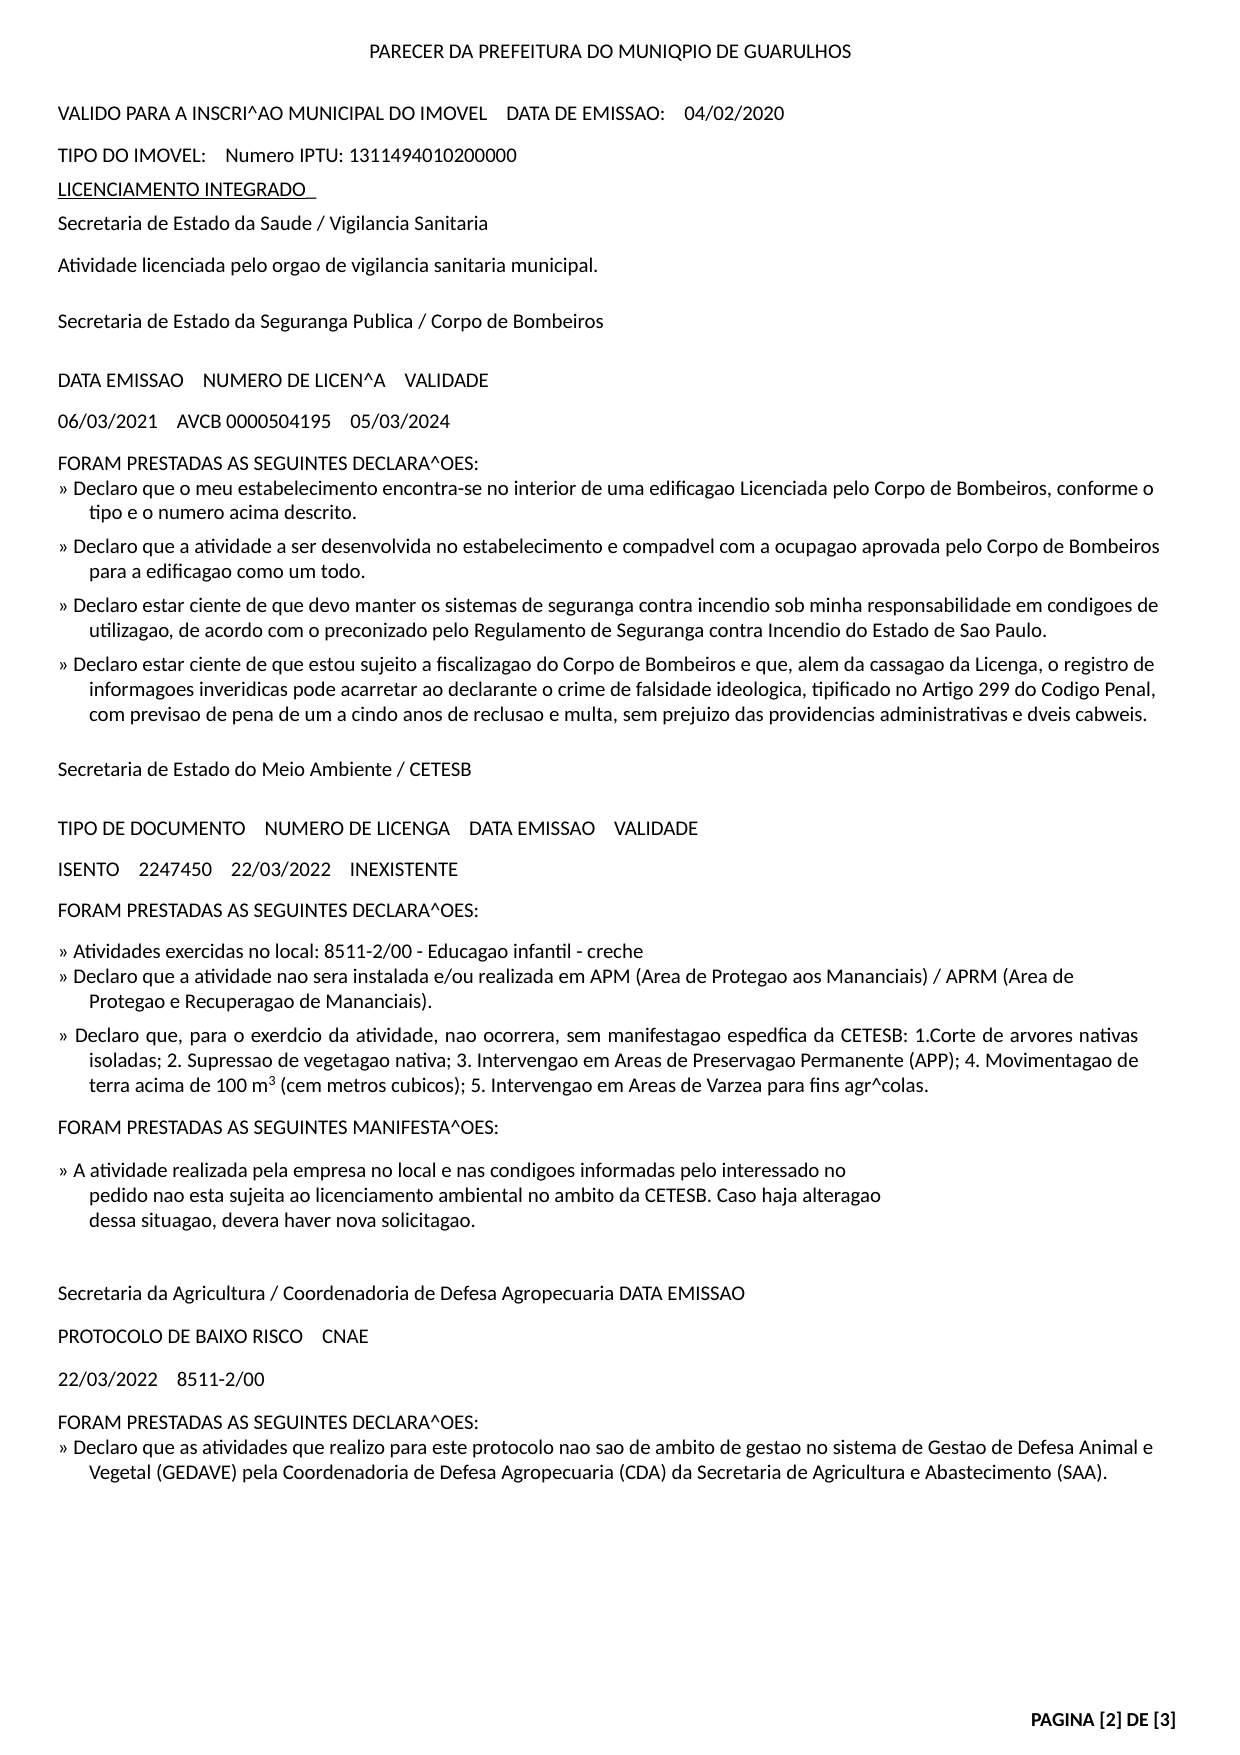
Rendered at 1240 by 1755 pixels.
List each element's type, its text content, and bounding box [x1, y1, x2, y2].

text_box PAGINA [2] DE [3] [1031, 1707, 1184, 1734]
text_box VALIDO PARA A INSCRI^AO MUNICIPAL DO IMOVEL DATA DE EMISSAO: 04/02/2020 TIPO DO IMOVEL: Numero IPTU: 1311494010200000 LICENCIAMENTO INTEGRADO_ Secretaria de Estado da Saude / Vigilancia Sanitaria Atividade licenciada pelo orgao de vigilancia sanitaria municipal. Secretaria de Estado da Seguranga Publica / Corpo de Bombeiros DATA EMISSAO NUMERO DE LICEN^A VALIDADE 06/03/2021 AVCB 0000504195 05/03/2024 FORAM PRESTADAS AS SEGUINTES DECLARA^OES: » Declaro que o meu estabelecimento encontra-se no interior de uma edificagao Licenciada pelo Corpo de Bombeiros, conforme o tipo e o numero acima descrito. » Declaro que a atividade a ser desenvolvida no estabelecimento e compadvel com a ocupagao aprovada pelo Corpo de Bombeiros para a edificagao como um todo. » Declaro estar ciente de que devo manter os sistemas de seguranga contra incendio sob minha responsabilidade em condigoes de utilizagao, de acordo com o preconizado pelo Regulamento de Seguranga contra Incendio do Estado de Sao Paulo. » Declaro estar ciente de que estou sujeito a fiscalizagao do Corpo de Bombeiros e que, alem da cassagao da Licenga, o registro de informagoes inveridicas pode acarretar ao declarante o crime de falsidade ideologica, tipificado no Artigo 299 do Codigo Penal, com previsao de pena de um a cindo anos de reclusao e multa, sem prejuizo das providencias administrativas e dveis cabweis. Secretaria de Estado do Meio Ambiente / CETESB TIPO DE DOCUMENTO NUMERO DE LICENGA DATA EMISSAO VALIDADE ISENTO 2247450 22/03/2022 INEXISTENTE FORAM PRESTADAS AS SEGUINTES DECLARA^OES: » Atividades exercidas no local: 8511-2/00 - Educagao infantil - creche » Declaro que a atividade nao sera instalada e/ou realizada em APM (Area de Protegao aos Mananciais) / APRM (Area de Protegao e Recuperagao de Mananciais). » Declaro que, para o exerdcio da atividade, nao ocorrera, sem manifestagao espedfica da CETESB: 1.Corte de arvores nativas isoladas; 2. Supressao de vegetagao nativa; 3. Intervengao em Areas de Preservagao Permanente (APP); 4. Movimentagao de terra acima de 100 m3 (cem metros cubicos); 5. Intervengao em Areas de Varzea para fins agr^colas. FORAM PRESTADAS AS SEGUINTES MANIFESTA^OES: » A atividade realizada pela empresa no local e nas condigoes informadas pelo interessado no pedido nao esta sujeita ao licenciamento ambiental no ambito da CETESB. Caso haja alteragao dessa situagao, devera haver nova solicitagao. Secretaria da Agricultura / Coordenadoria de Defesa Agropecuaria DATA EMISSAO PROTOCOLO DE BAIXO RISCO CNAE 22/03/2022 8511-2/00 FORAM PRESTADAS AS SEGUINTES DECLARA^OES: » Declaro que as atividades que realizo para este protocolo nao sao de ambito de gestao no sistema de Gestao de Defesa Animal e Vegetal (GEDAVE) pela Coordenadoria de Defesa Agropecuaria (CDA) da Secretaria de Agricultura e Abastecimento (SAA). [58, 83, 1175, 1575]
text_box PARECER DA PREFEITURA DO MUNIQPIO DE GUARULHOS [369, 38, 872, 61]
